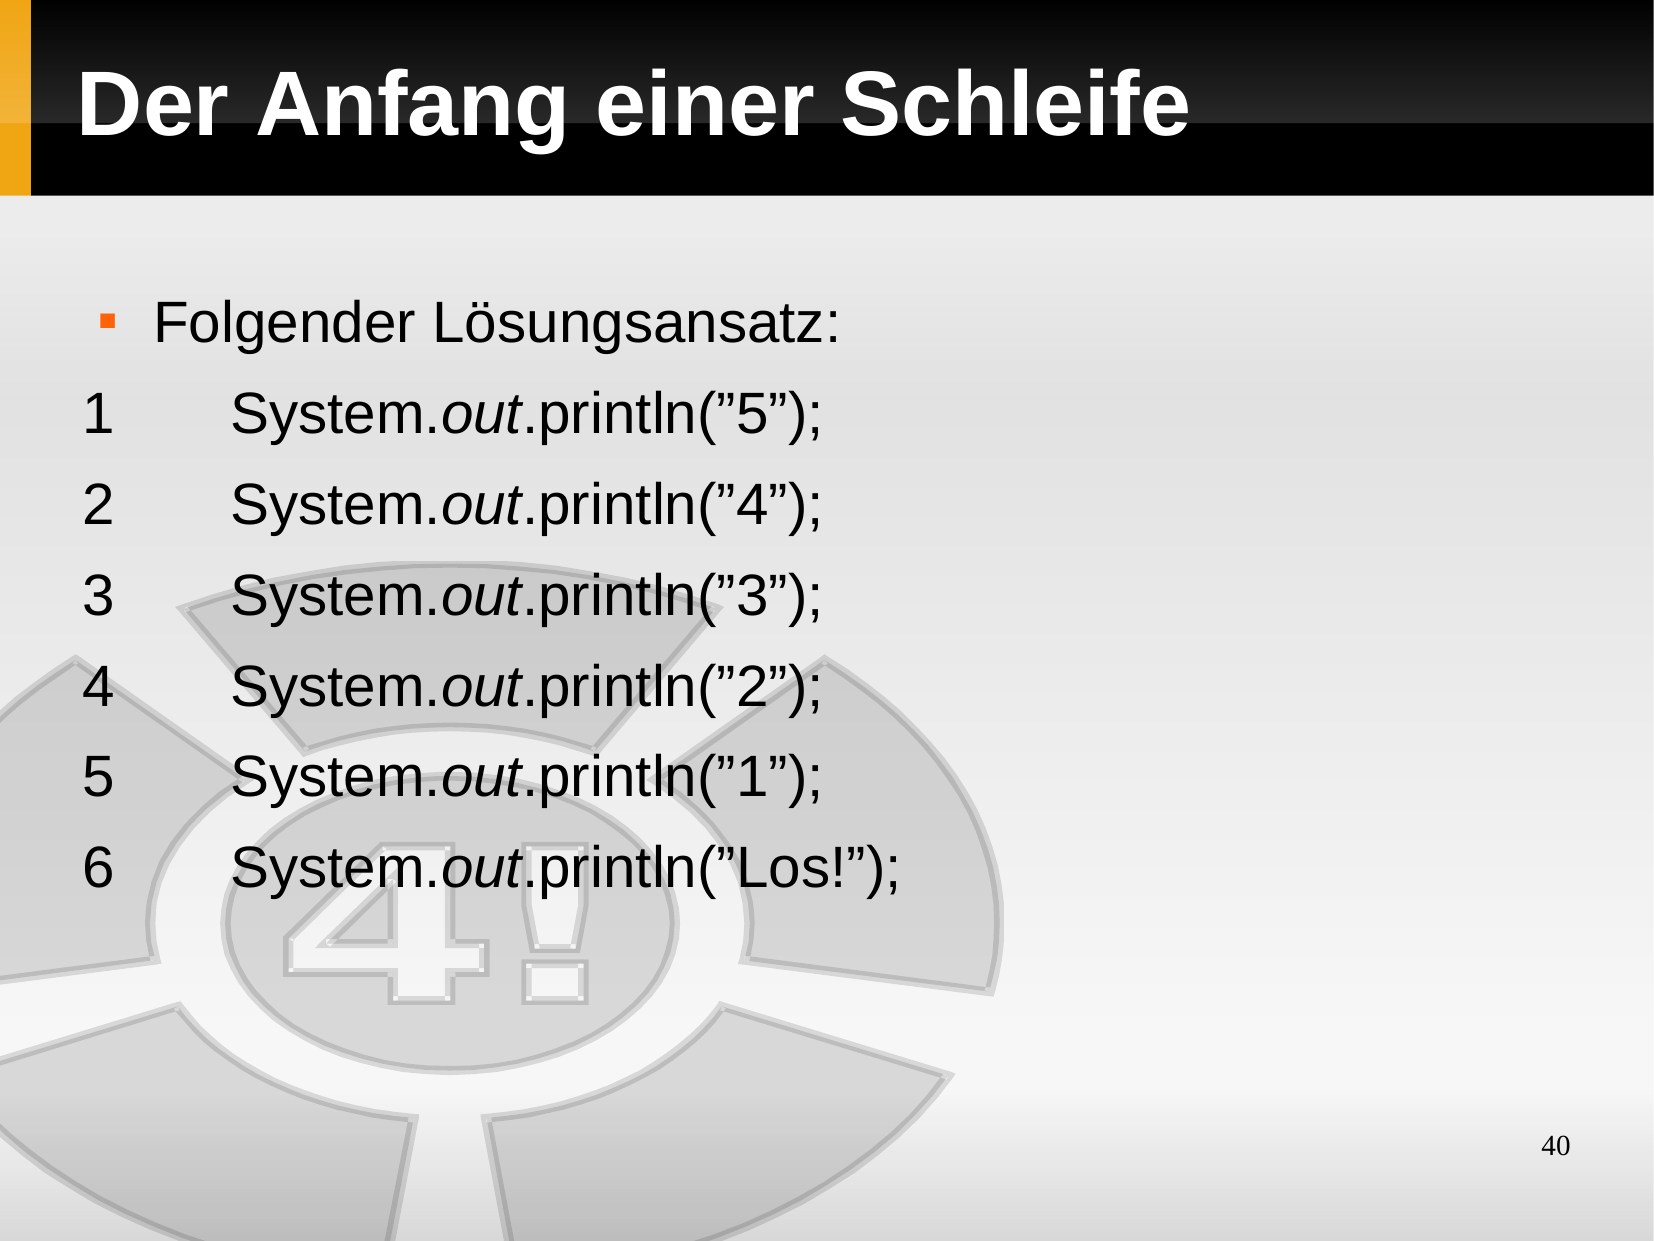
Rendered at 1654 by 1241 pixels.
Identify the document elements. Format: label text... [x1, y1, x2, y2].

picture [0, 0, 1654, 1241]
title Der Anfang einer Schleife [76, 7, 1565, 200]
list Folgender Lösungsansatz: 1 System.out.println(”5”); 2 System.out.println(”4”); 3 System.out.println(”3”); 4 System.out.println(”2”); 5 System.out.println(”1”); 6 System.out.println(”Los!”); [82, 290, 1571, 1094]
